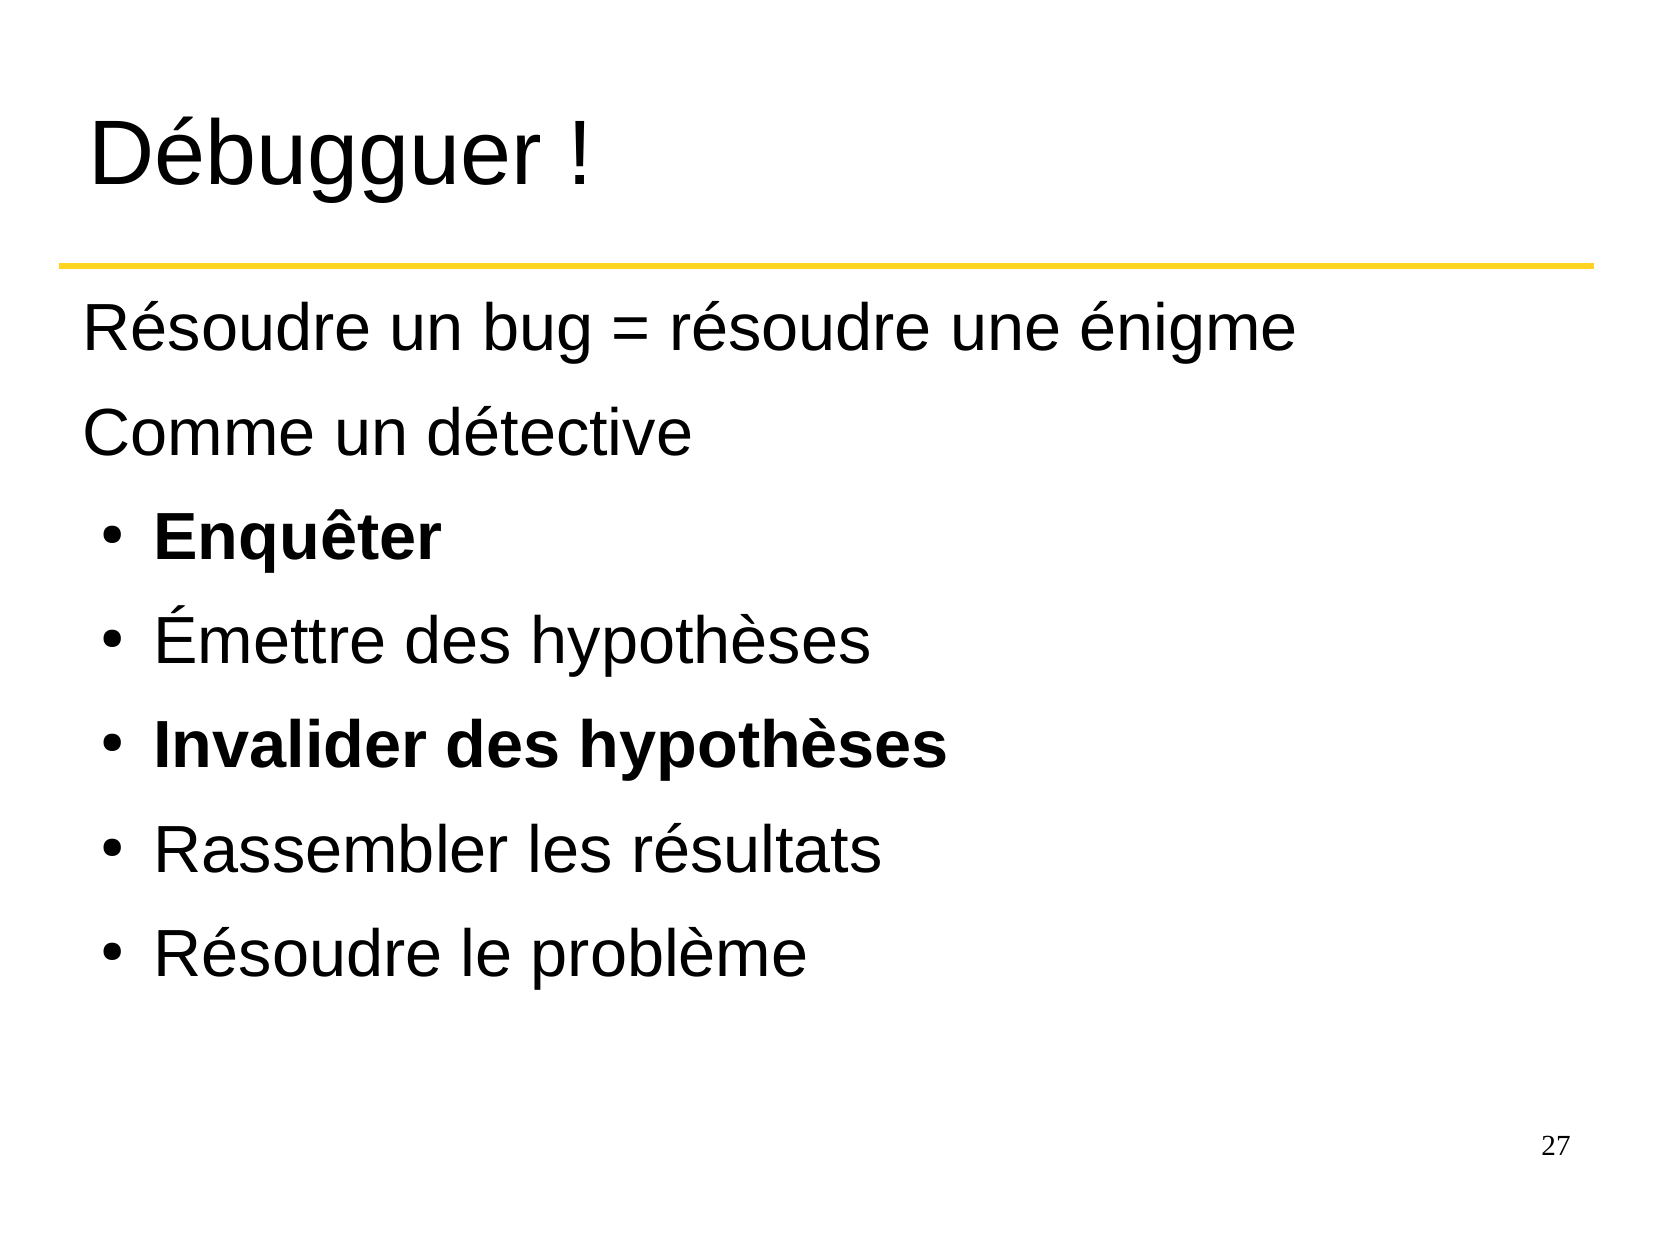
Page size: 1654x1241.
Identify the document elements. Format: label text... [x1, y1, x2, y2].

title Débugguer ! [88, 49, 1571, 257]
list Résoudre un bug = résoudre une énigme Comme un détective Enquêter Émettre des hypothèses Invalider des hypothèses Rassembler les résultats Résoudre le problème [82, 290, 1571, 1152]
